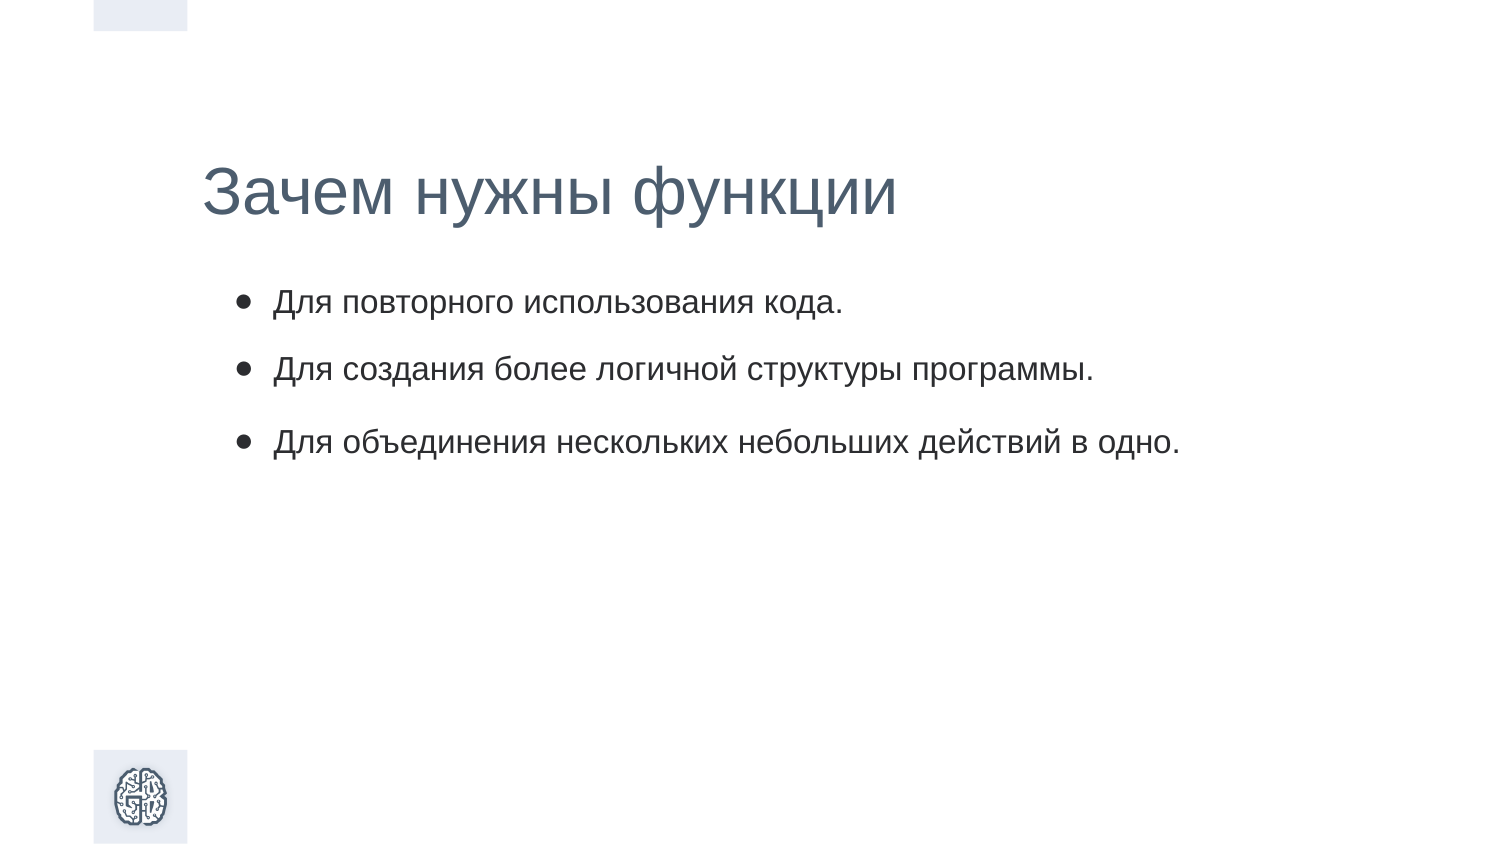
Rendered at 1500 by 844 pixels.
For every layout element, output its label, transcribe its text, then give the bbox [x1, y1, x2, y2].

text_box Для повторного использования кода. [187, 259, 1312, 322]
text_box Зачем нужны функции [187, 93, 1312, 259]
text_box Для объединения нескольких небольших действий в одно. [187, 394, 1313, 467]
picture [106, 760, 175, 834]
text_box Для создания более логичной структуры программы. [187, 321, 1313, 394]
